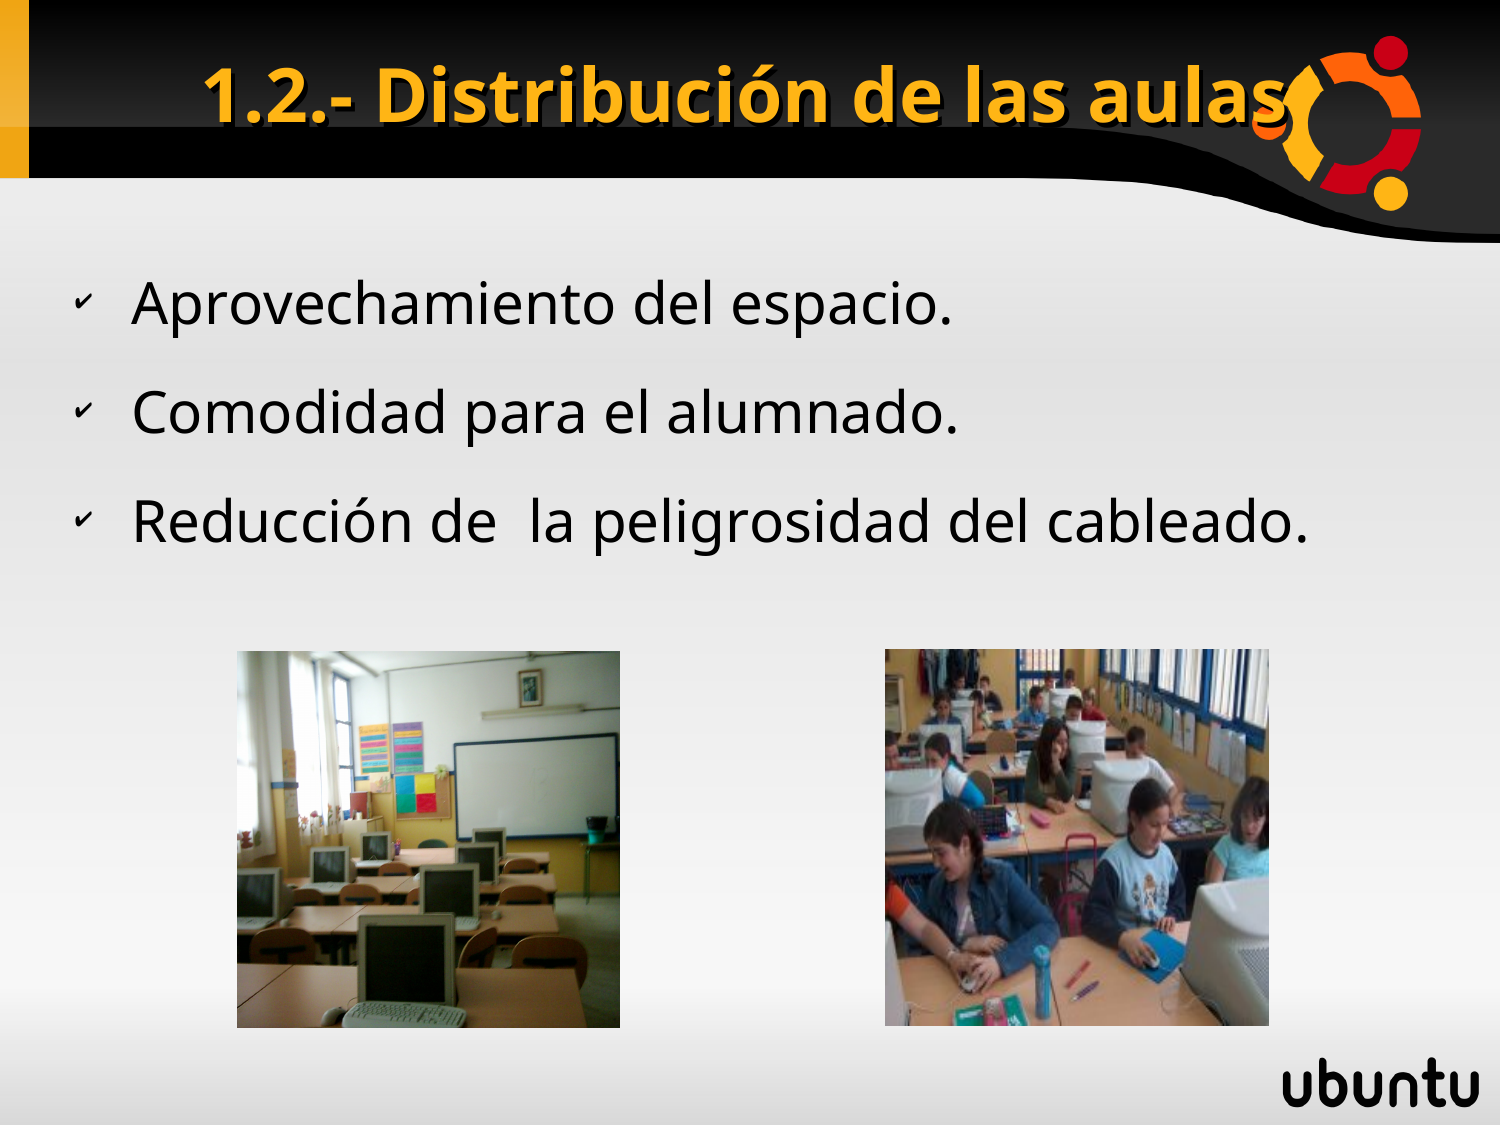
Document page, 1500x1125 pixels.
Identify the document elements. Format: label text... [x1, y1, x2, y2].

picture [0, 0, 1500, 1125]
title 1.2.- Distribución de las aulas [69, 0, 1420, 188]
list Aprovechamiento del espacio. Comodidad para el alumnado. Reducción de la peligrosidad del cableado. [75, 262, 1426, 991]
